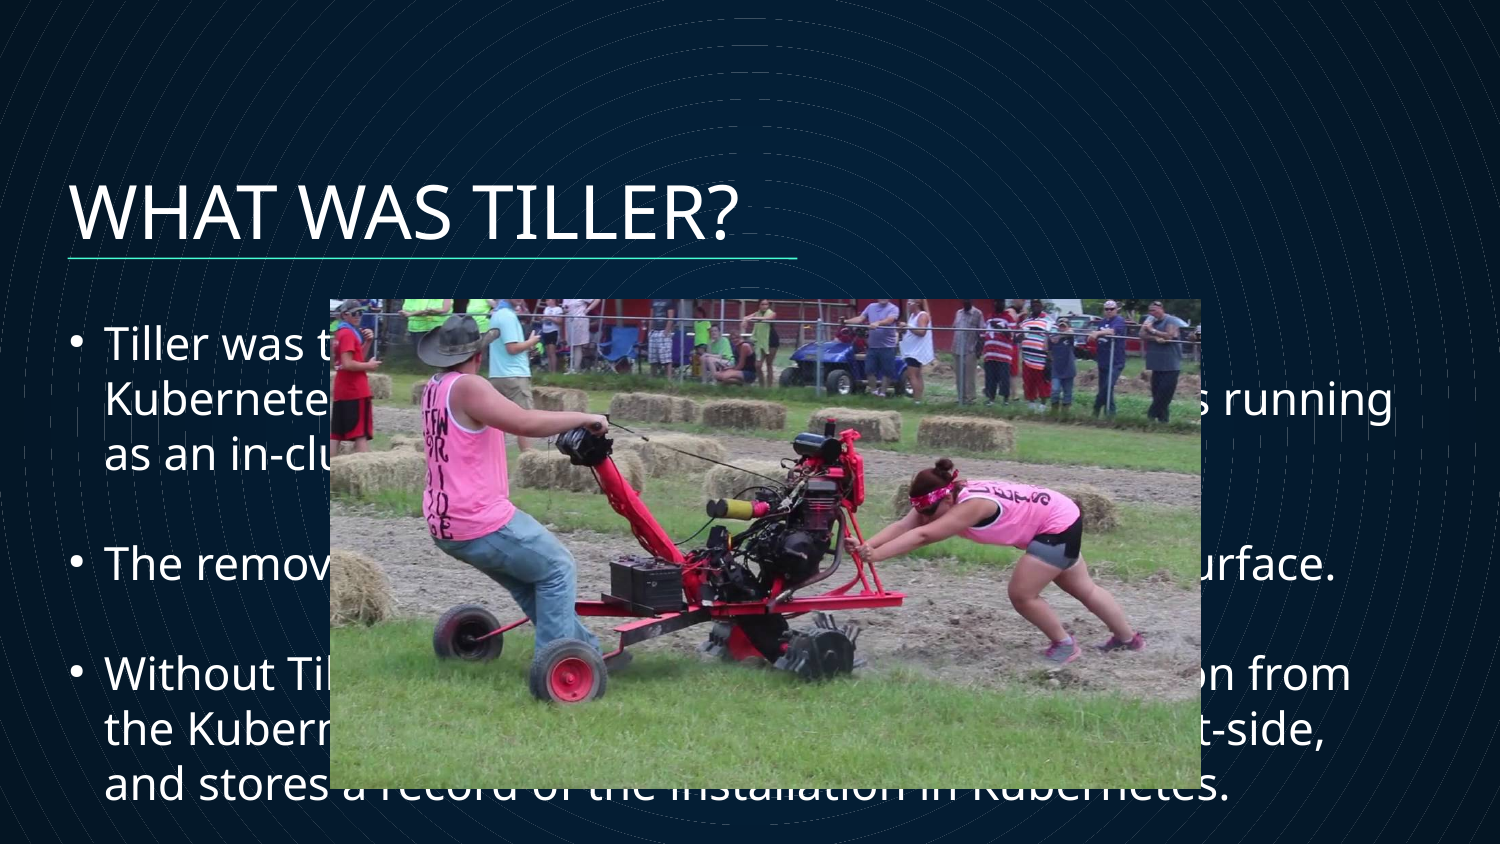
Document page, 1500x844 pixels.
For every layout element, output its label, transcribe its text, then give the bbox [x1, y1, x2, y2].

title WHAT WAS TILLER? [53, 170, 863, 270]
picture [330, 299, 1201, 789]
subtitle Tiller was the service that communicated with the Kubernetes API to manage Helm packages and was running as an in-cluster service. The removal of Tiller was to reduce cluster attack surface. Without Tiller in Helm 3 it simply fetches information from the Kubernetes API server, renders the Charts client-side, and stores a record of the installation in Kubernetes. [53, 300, 330, 751]
subtitle Tiller was the service that communicated with the Kubernetes API to manage Helm packages and was running as an in-cluster service. The removal of Tiller was to reduce cluster attack surface. Without Tiller in Helm 3 it simply fetches information from the Kubernetes API server, renders the Charts client-side, and stores a record of the installation in Kubernetes. [1201, 300, 1426, 751]
